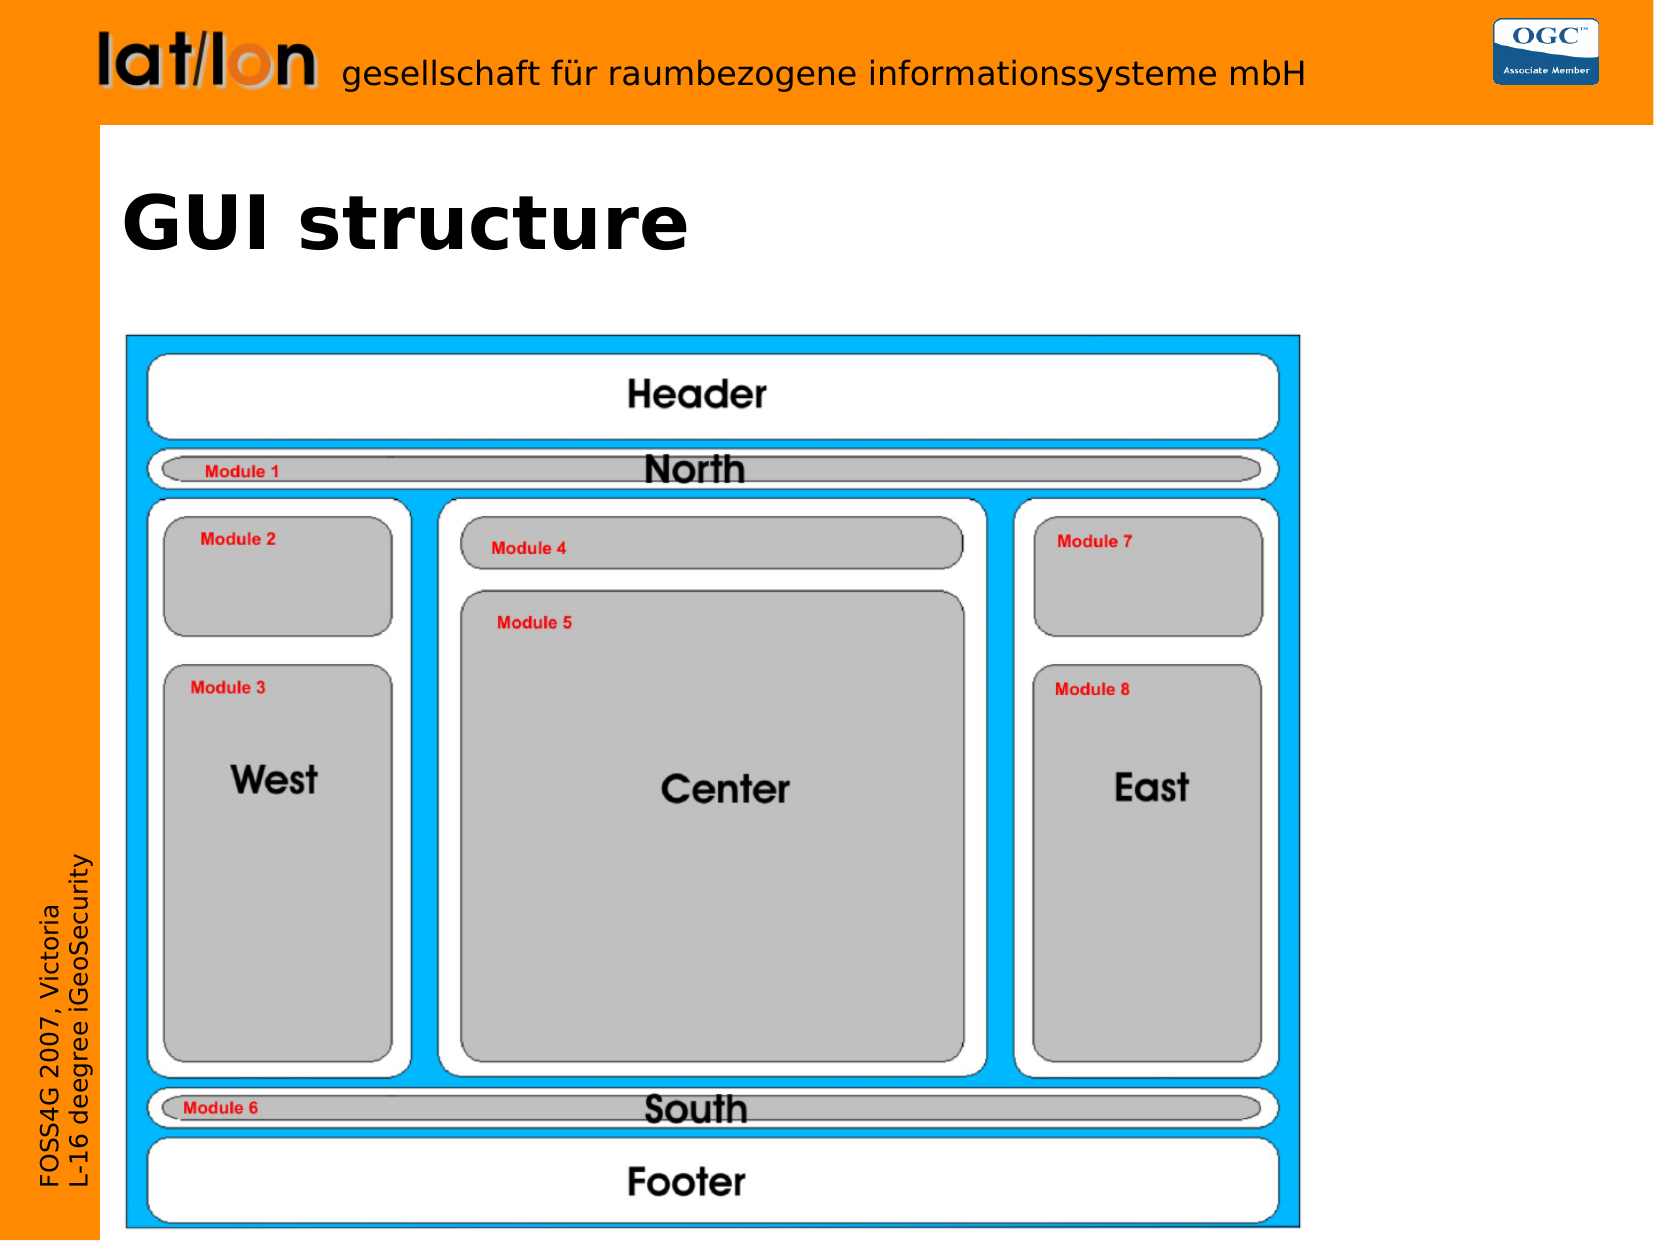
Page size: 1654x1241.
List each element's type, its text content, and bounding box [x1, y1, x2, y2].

title GUI structure [121, 120, 1534, 328]
picture [1493, 18, 1599, 85]
picture [87, 23, 324, 97]
picture [119, 327, 1307, 1234]
